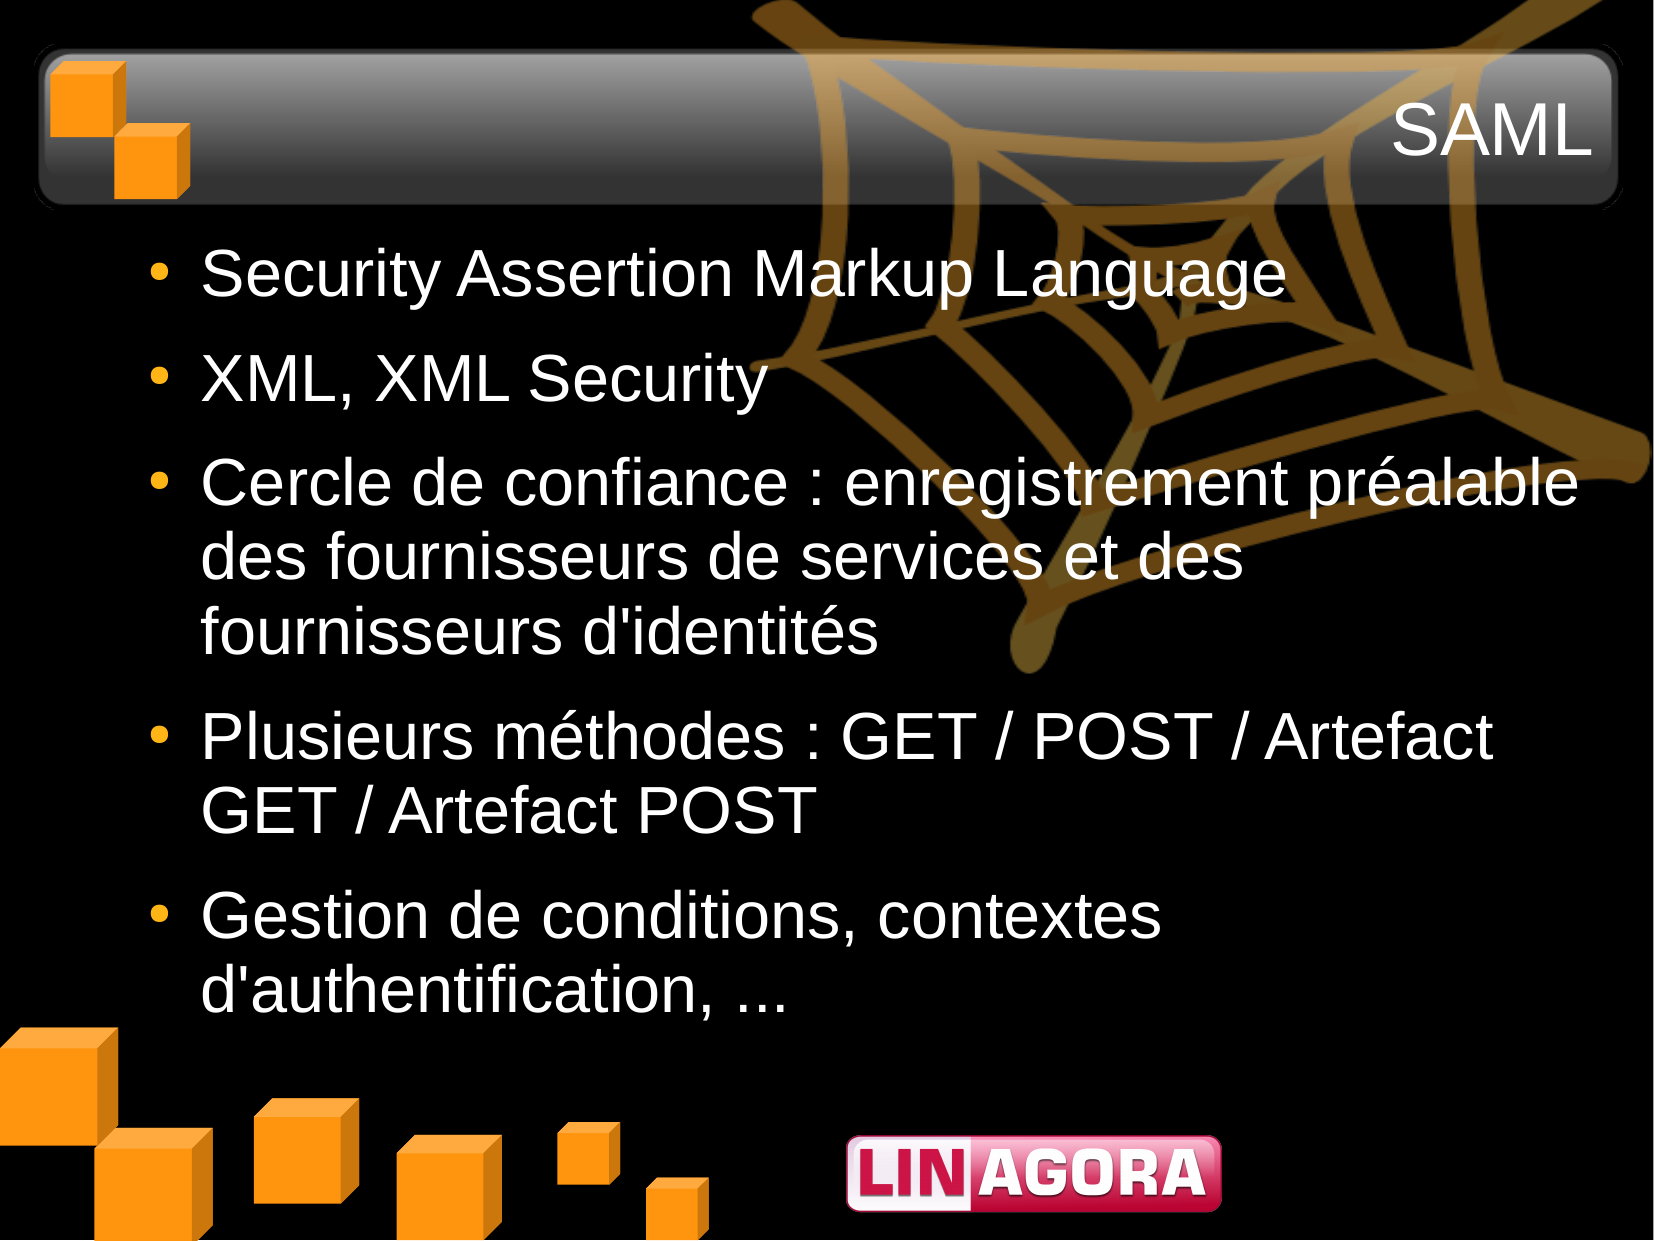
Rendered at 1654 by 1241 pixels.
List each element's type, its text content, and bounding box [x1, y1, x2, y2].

picture [838, 1121, 1229, 1241]
picture [33, 43, 749, 211]
title SAML [194, 70, 1595, 189]
list Security Assertion Markup Language XML, XML Security Cercle de confiance : enregistrement préalable des fournisseurs de services et des fournisseurs d'identités Plusieurs méthodes : GET / POST / Artefact GET / Artefact POST Gestion de conditions, contextes d'authentification, ... [129, 236, 1619, 1055]
